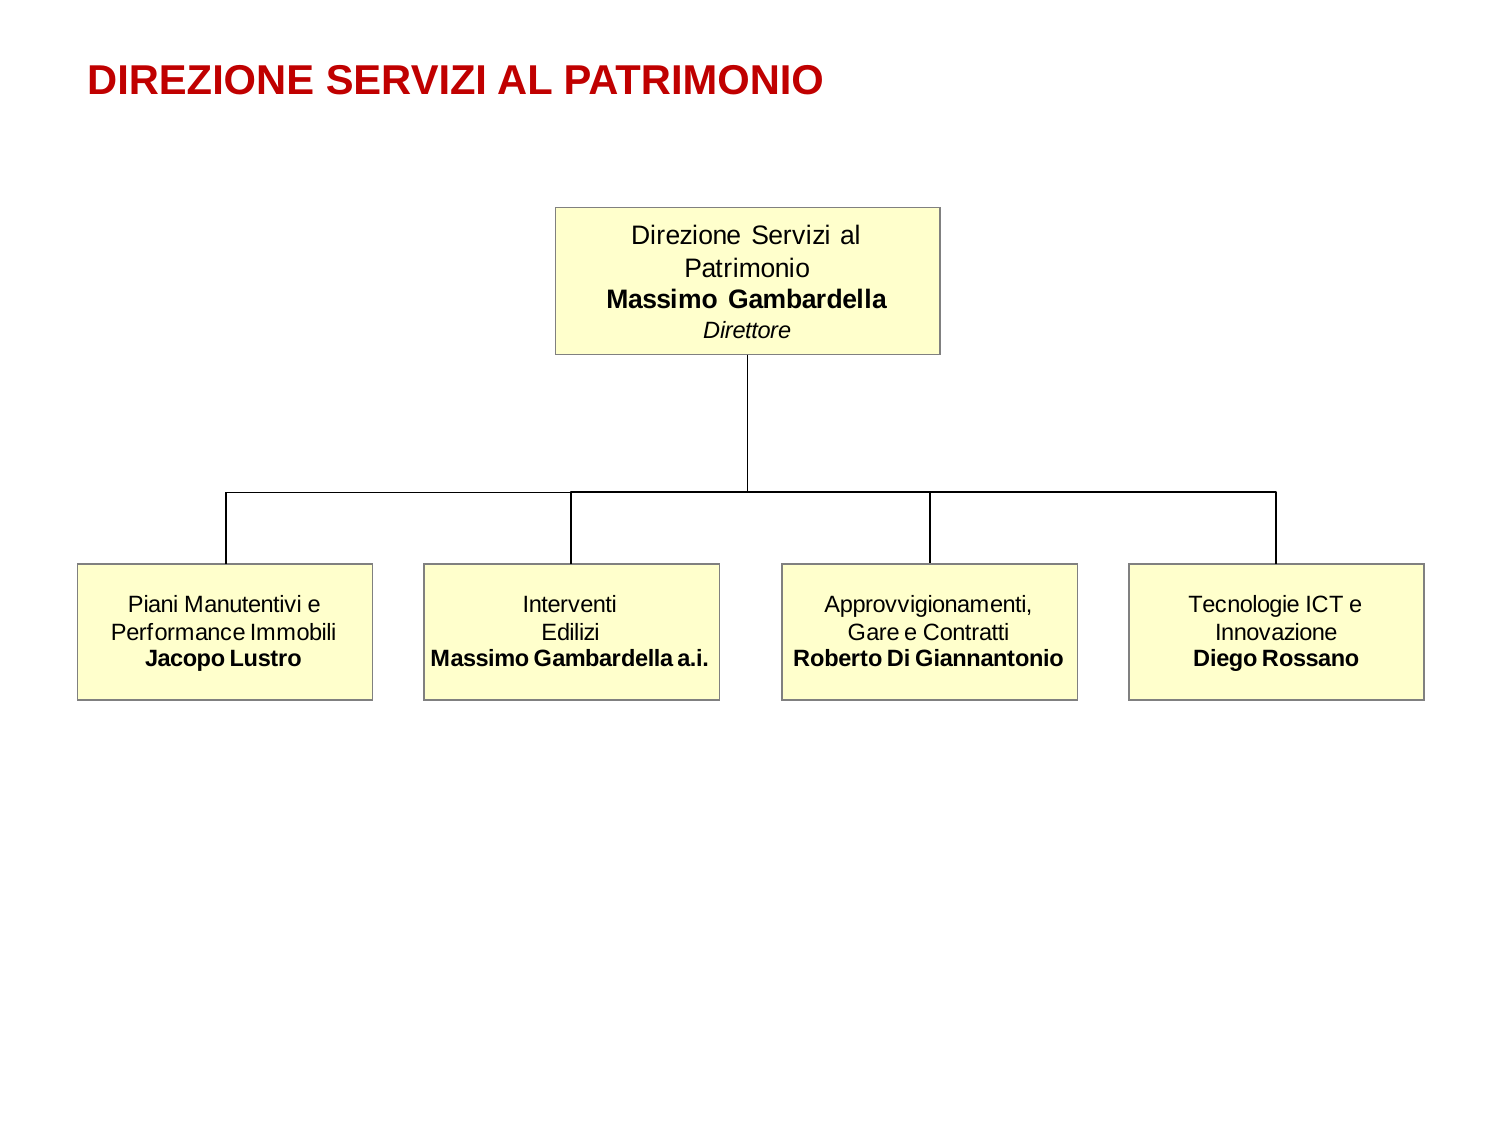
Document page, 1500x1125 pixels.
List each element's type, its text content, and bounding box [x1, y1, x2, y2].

text_box DIREZIONE SERVIZI AL PATRIMONIO [72, 45, 1462, 128]
picture [75, 205, 1426, 701]
